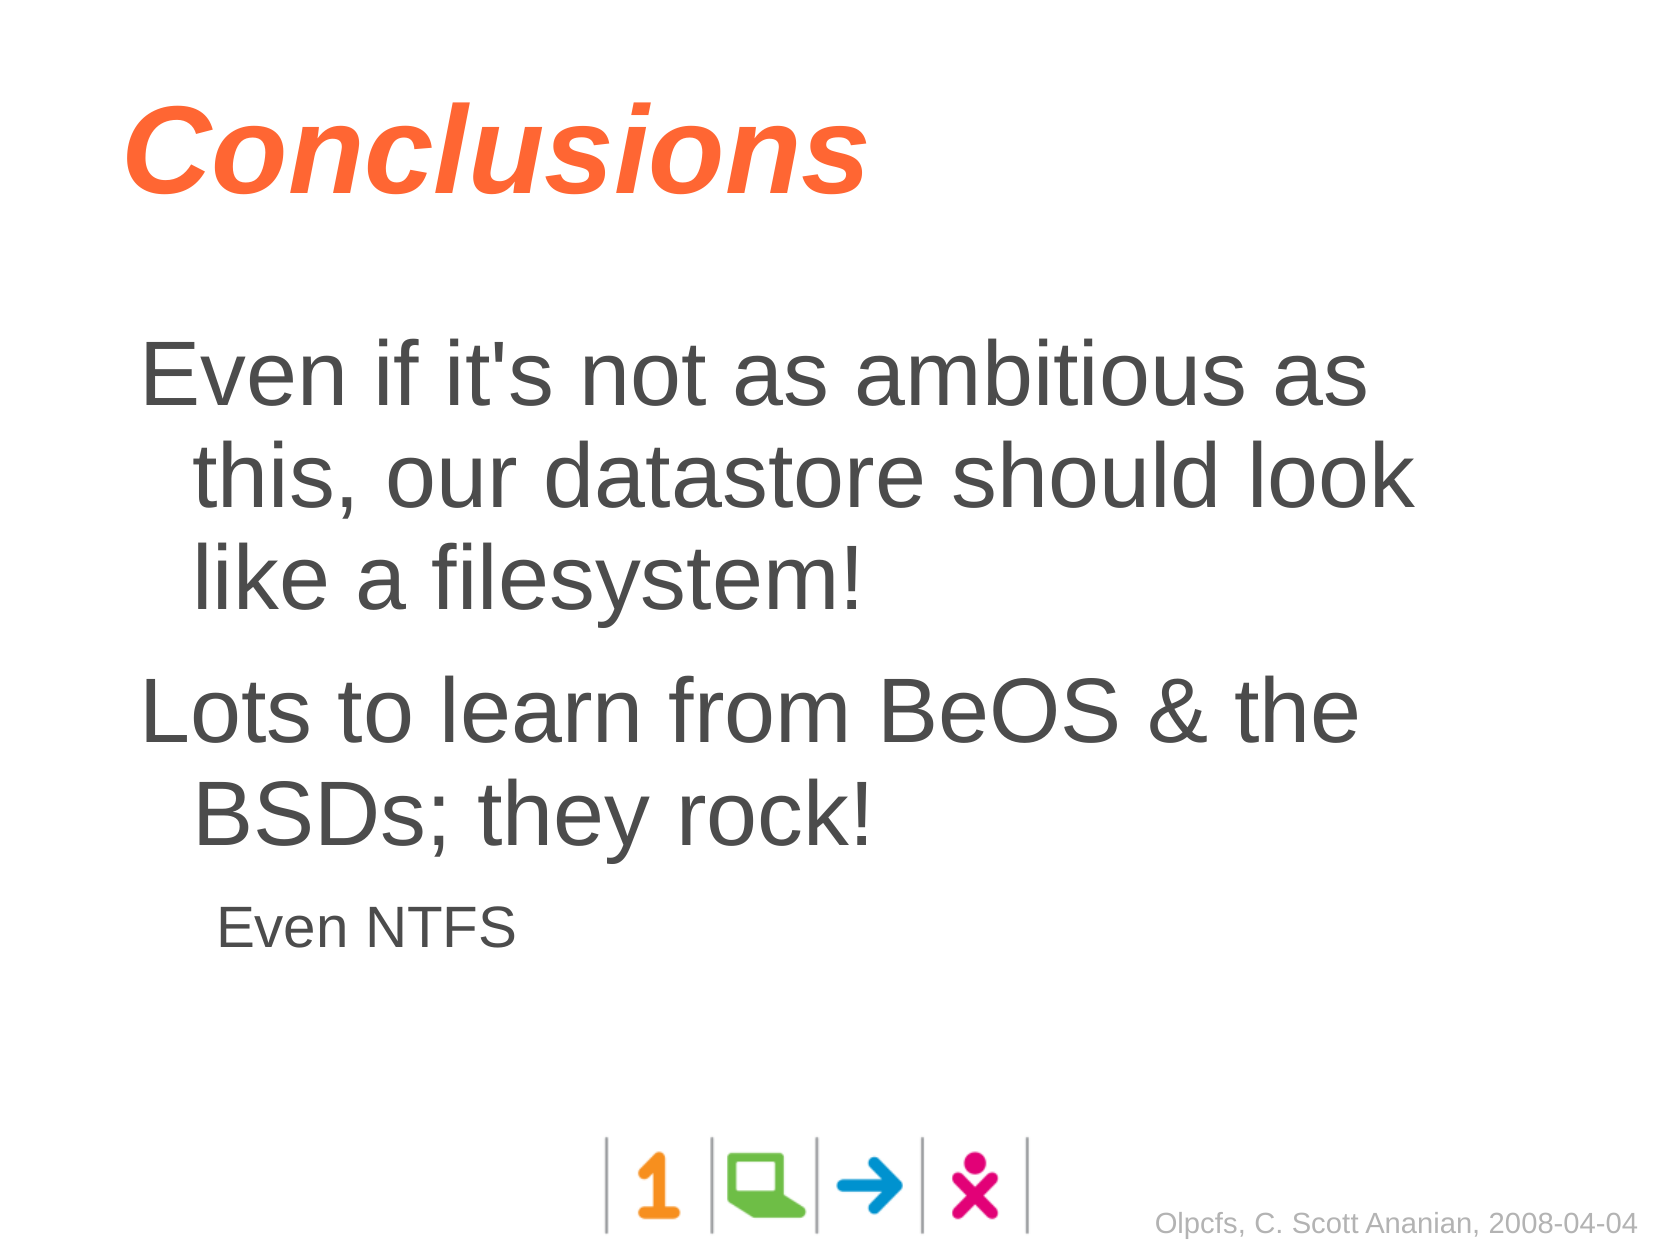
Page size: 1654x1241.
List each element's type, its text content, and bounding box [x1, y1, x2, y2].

list Even if it's not as ambitious as this, our datastore should look like a filesystem! Lots to learn from BeOS & the BSDs; they rock! Even NTFS [121, 321, 1561, 1118]
title Conclusions [121, 46, 1534, 254]
picture [600, 1133, 1036, 1241]
